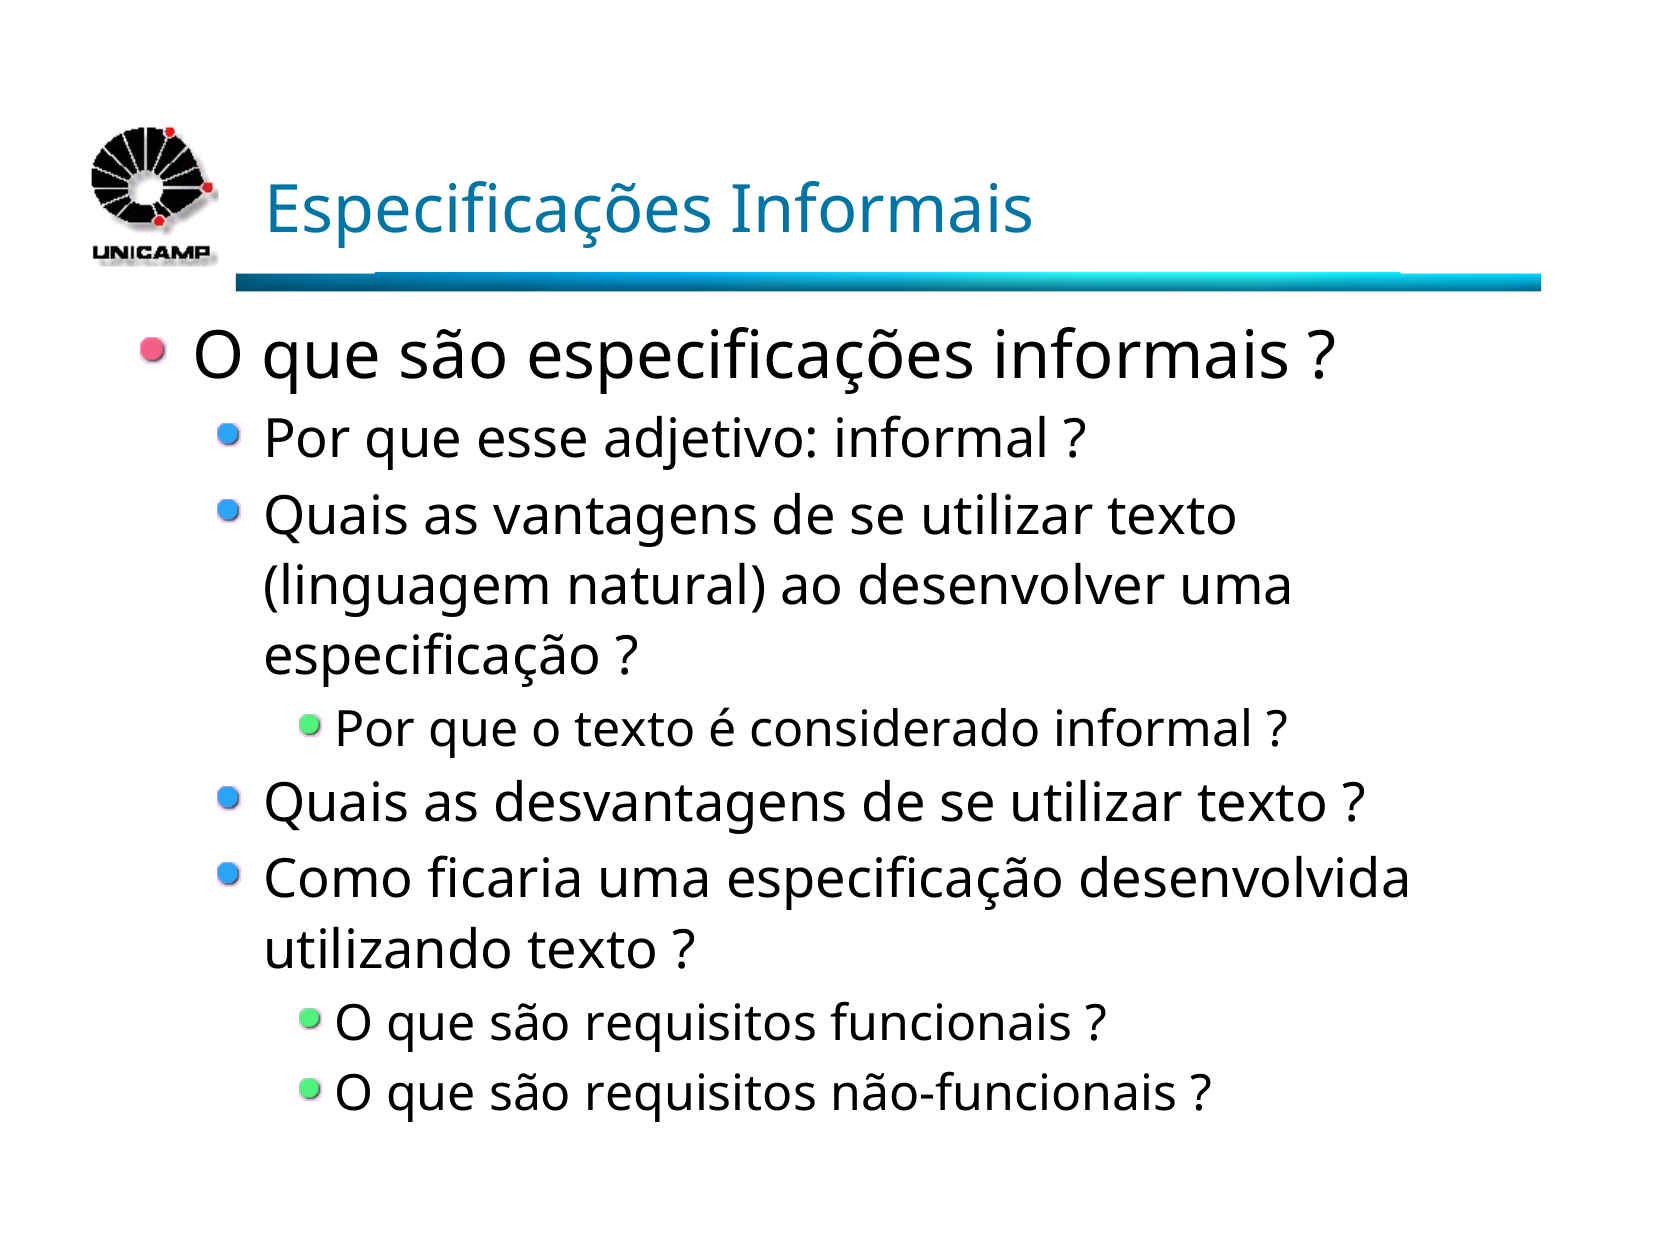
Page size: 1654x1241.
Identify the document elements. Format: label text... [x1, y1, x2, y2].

title Especificações Informais [264, 57, 1534, 250]
picture [125, 272, 1654, 295]
list O que são especificações informais ? Por que esse adjetivo: informal ? Quais as vantagens de se utilizar texto (linguagem natural) ao desenvolver uma especificação ? Por que o texto é considerado informal ? Quais as desvantagens de se utilizar texto ? Como ficaria uma especificação desenvolvida utilizando texto ? O que são requisitos funcionais ? O que são requisitos não-funcionais ? [121, 309, 1534, 1167]
